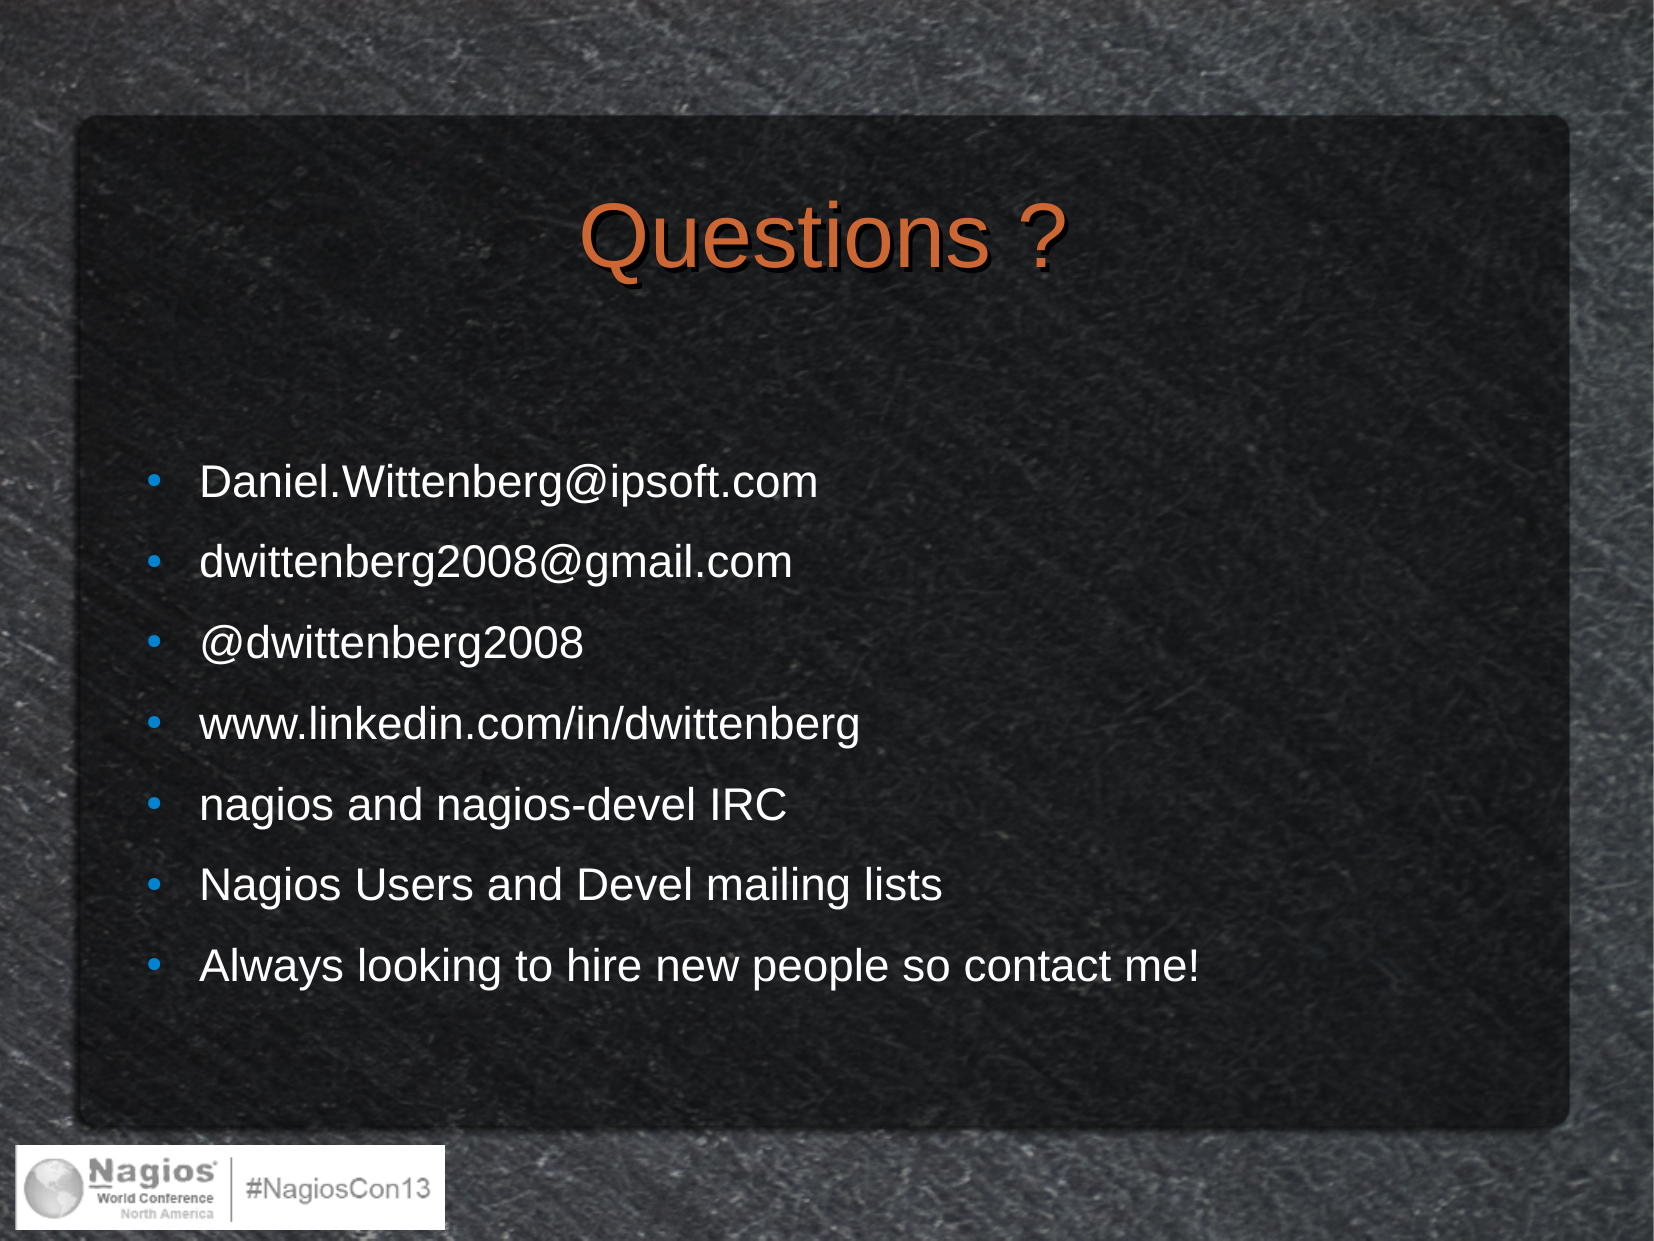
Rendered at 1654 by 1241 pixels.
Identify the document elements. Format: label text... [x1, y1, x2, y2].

list Daniel.Wittenberg@ipsoft.com dwittenberg2008@gmail.com @dwittenberg2008 www.linkedin.com/in/dwittenberg nagios and nagios-devel IRC Nagios Users and Devel mailing lists Always looking to hire new people so contact me! [128, 375, 1517, 1077]
title Questions ? [129, 118, 1518, 355]
picture [0, 0, 1654, 1241]
